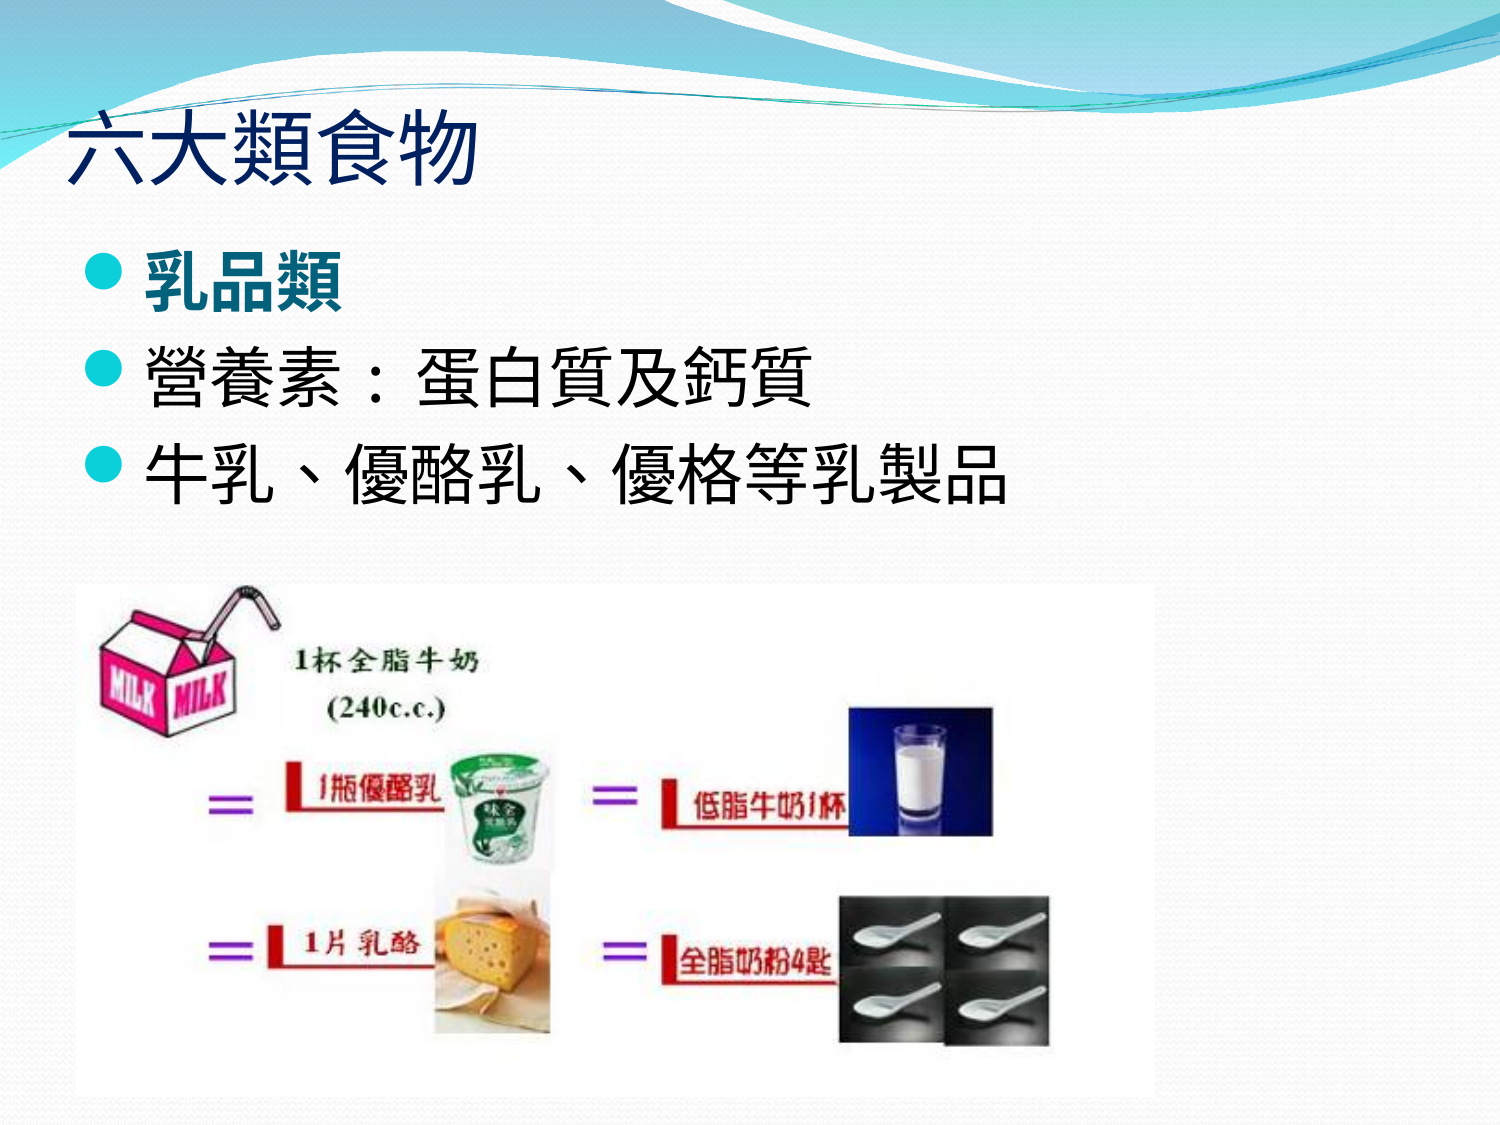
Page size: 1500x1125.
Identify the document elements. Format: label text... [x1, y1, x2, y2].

list 乳品類 營養素:蛋白質及鈣質 牛乳、優酪乳、優格等乳製品 [64, 231, 1426, 1050]
title 六大類食物 [64, 113, 1427, 197]
picture [0, 0, 1500, 1125]
